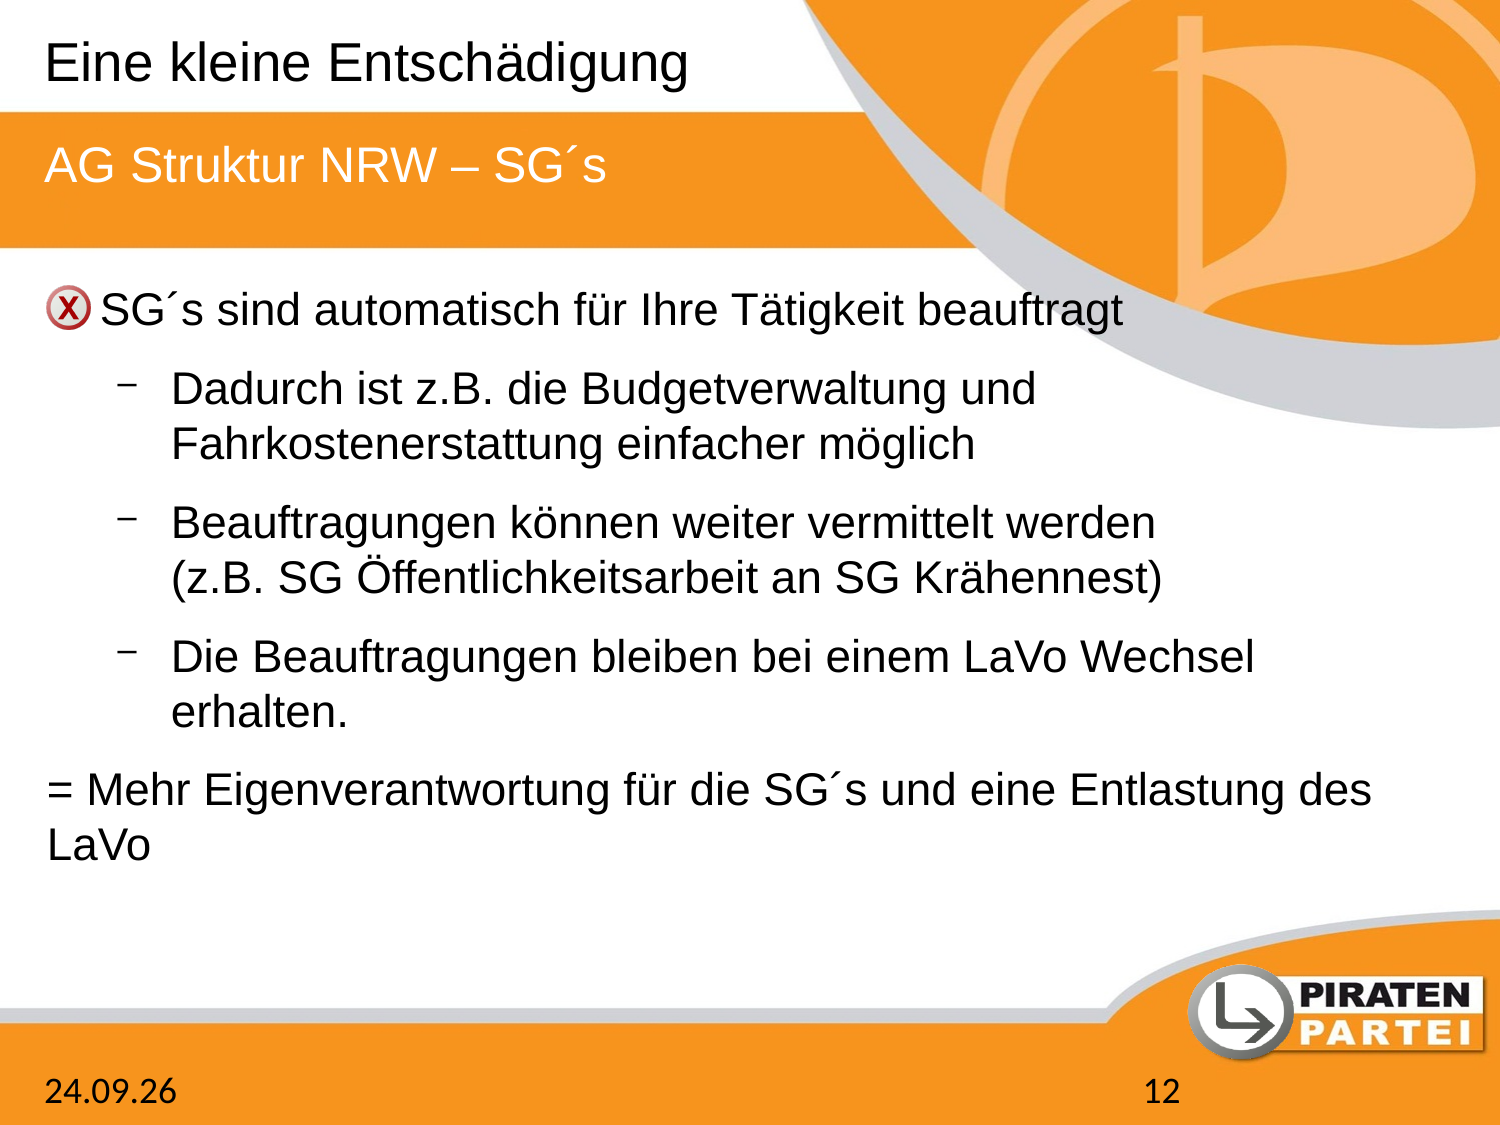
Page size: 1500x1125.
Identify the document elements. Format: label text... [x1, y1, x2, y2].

slide_number 01.04.14 [29, 1058, 389, 1103]
slide_number <Nummer> [1128, 1058, 1478, 1103]
picture [0, 0, 1500, 1125]
title AG Struktur NRW – SG´s [29, 125, 857, 232]
list Eine kleine Entschädigung [29, 19, 857, 102]
list SG´s sind automatisch für Ihre Tätigkeit beauftragt Dadurch ist z.B. die Budgetverwaltung und Fahrkostenerstattung einfacher möglich Beauftragungen können weiter vermittelt werden (z.B. SG Öffentlichkeitsarbeit an SG Krähennest) Die Beauftragungen bleiben bei einem LaVo Wechsel erhalten. = Mehr Eigenverantwortung für die SG´s und eine Entlastung des LaVo [14, 272, 1456, 1023]
